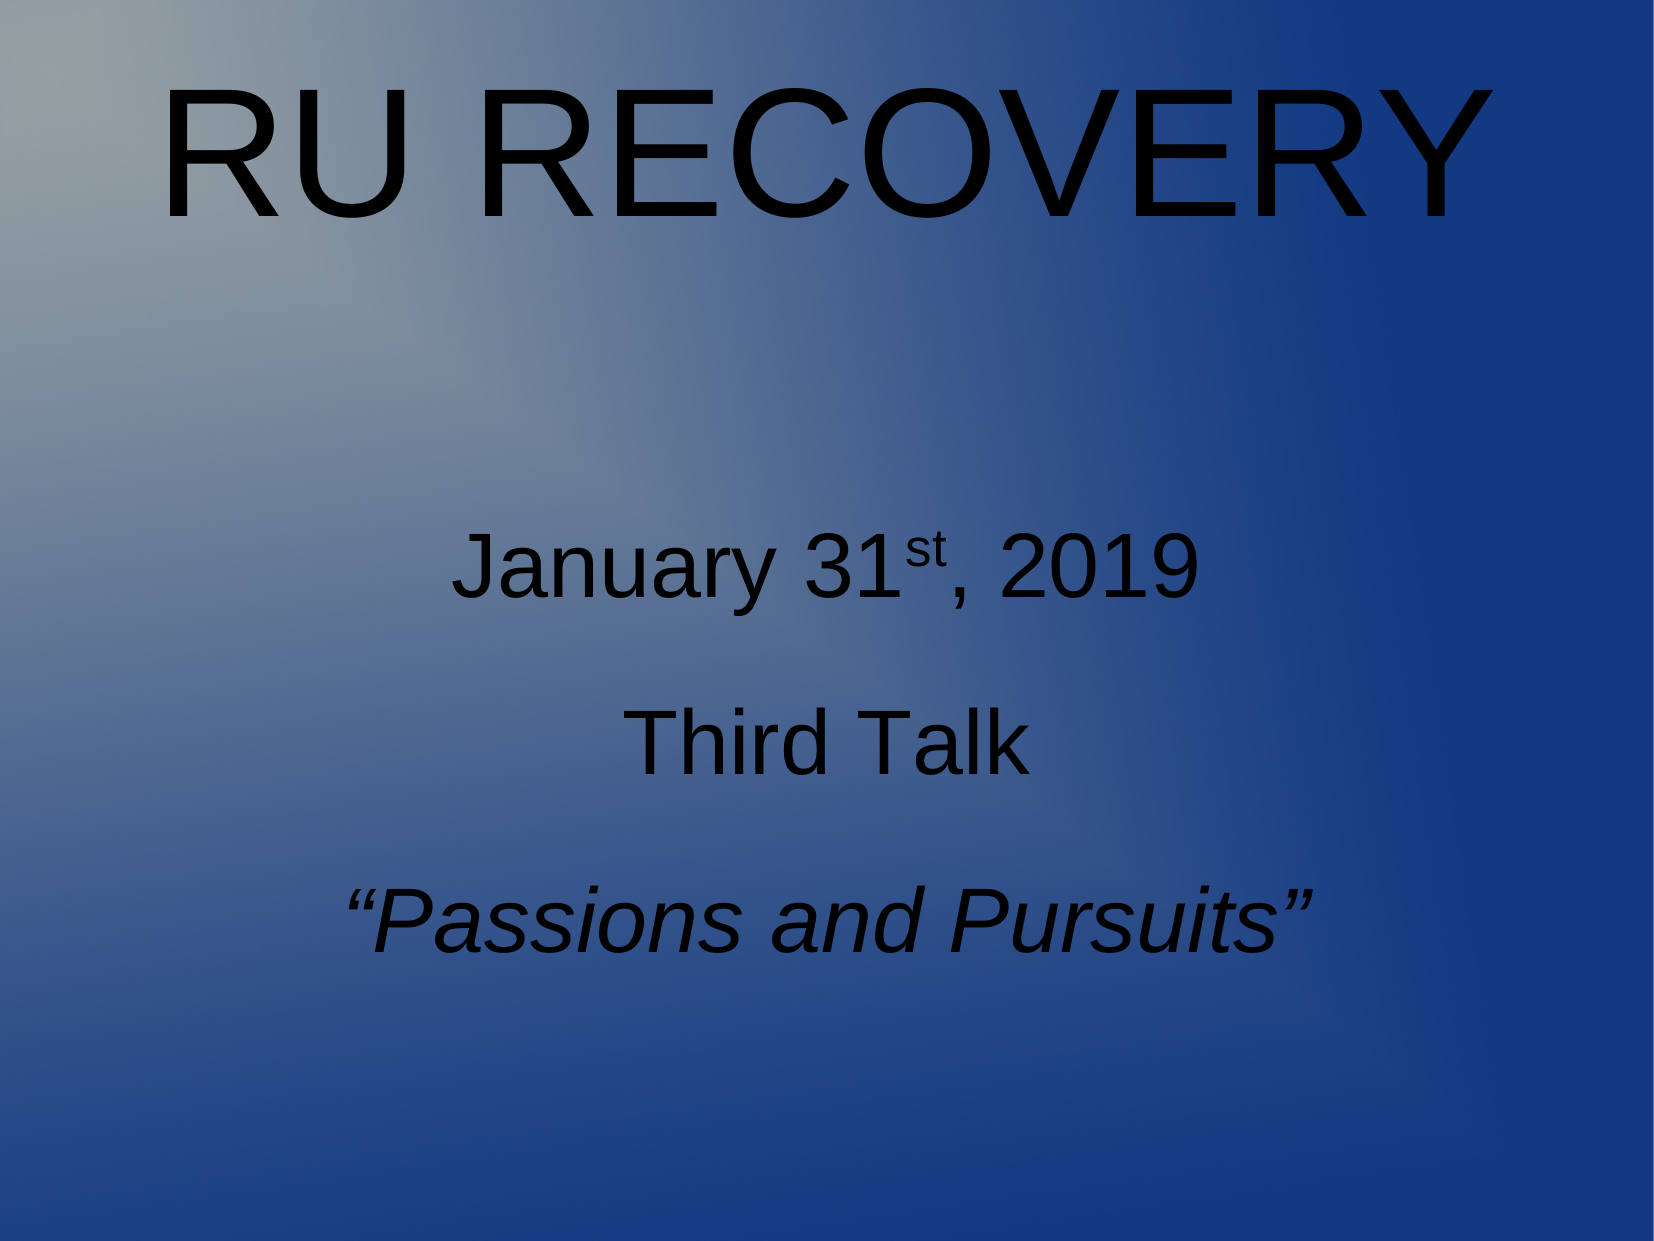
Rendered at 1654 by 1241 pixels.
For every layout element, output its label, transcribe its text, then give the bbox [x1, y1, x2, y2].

picture [0, 0, 1654, 1241]
title RU RECOVERY [82, 49, 1571, 257]
subtitle January 31st, 2019 Third Talk “Passions and Pursuits” [82, 290, 1571, 1109]
